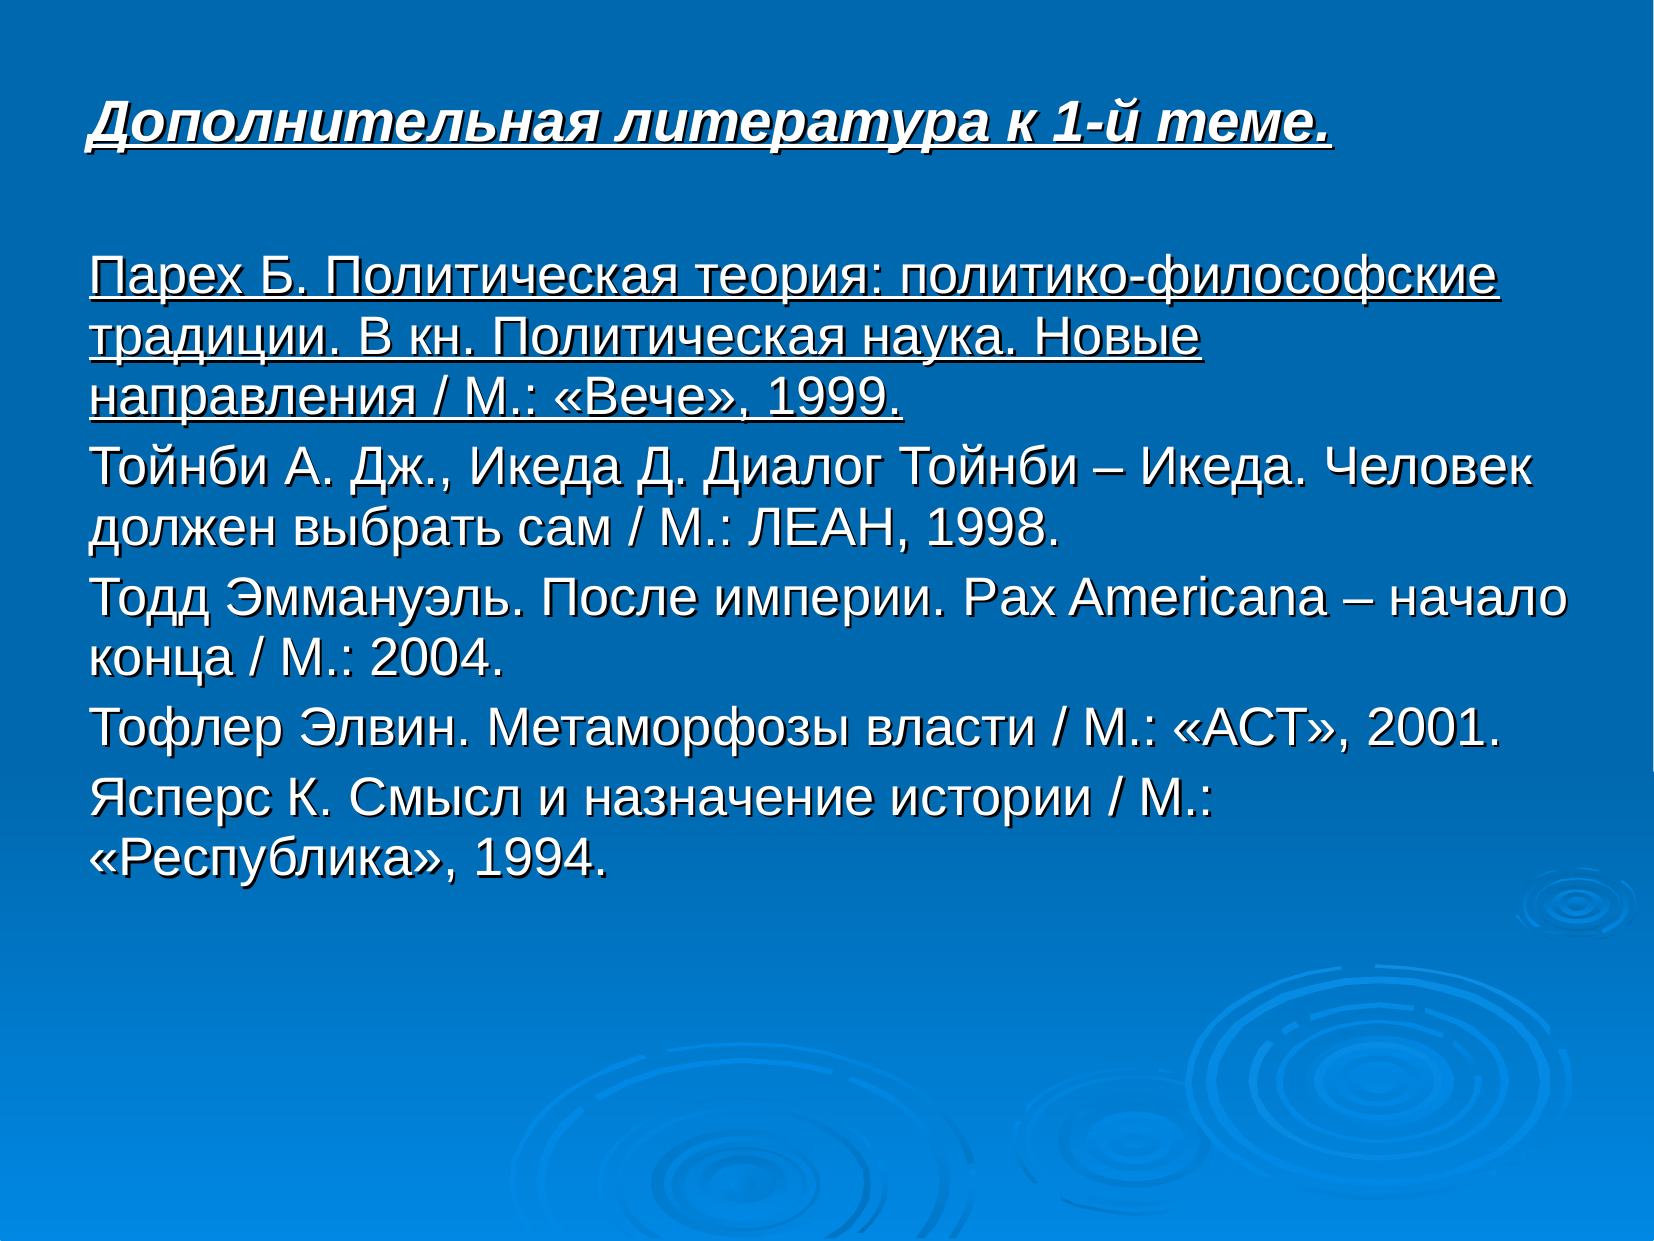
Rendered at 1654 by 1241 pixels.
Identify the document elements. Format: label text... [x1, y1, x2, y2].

list Дополнительная литература к 1-й теме. Парех Б. Политическая теория: политико-философские традиции. В кн. Политическая наука. Новые направления / М.: «Вече», 1999. Тойнби А. Дж., Икеда Д. Диалог Тойнби – Икеда. Человек должен выбрать сам / М.: ЛЕАН, 1998. Тодд Эммануэль. После империи. Pax Americana – начало конца / М.: 2004. Тофлер Элвин. Метаморфозы власти / М.: «АСТ», 2001. Ясперс К. Смысл и назначение истории / М.: «Республика», 1994. [88, 88, 1571, 1109]
